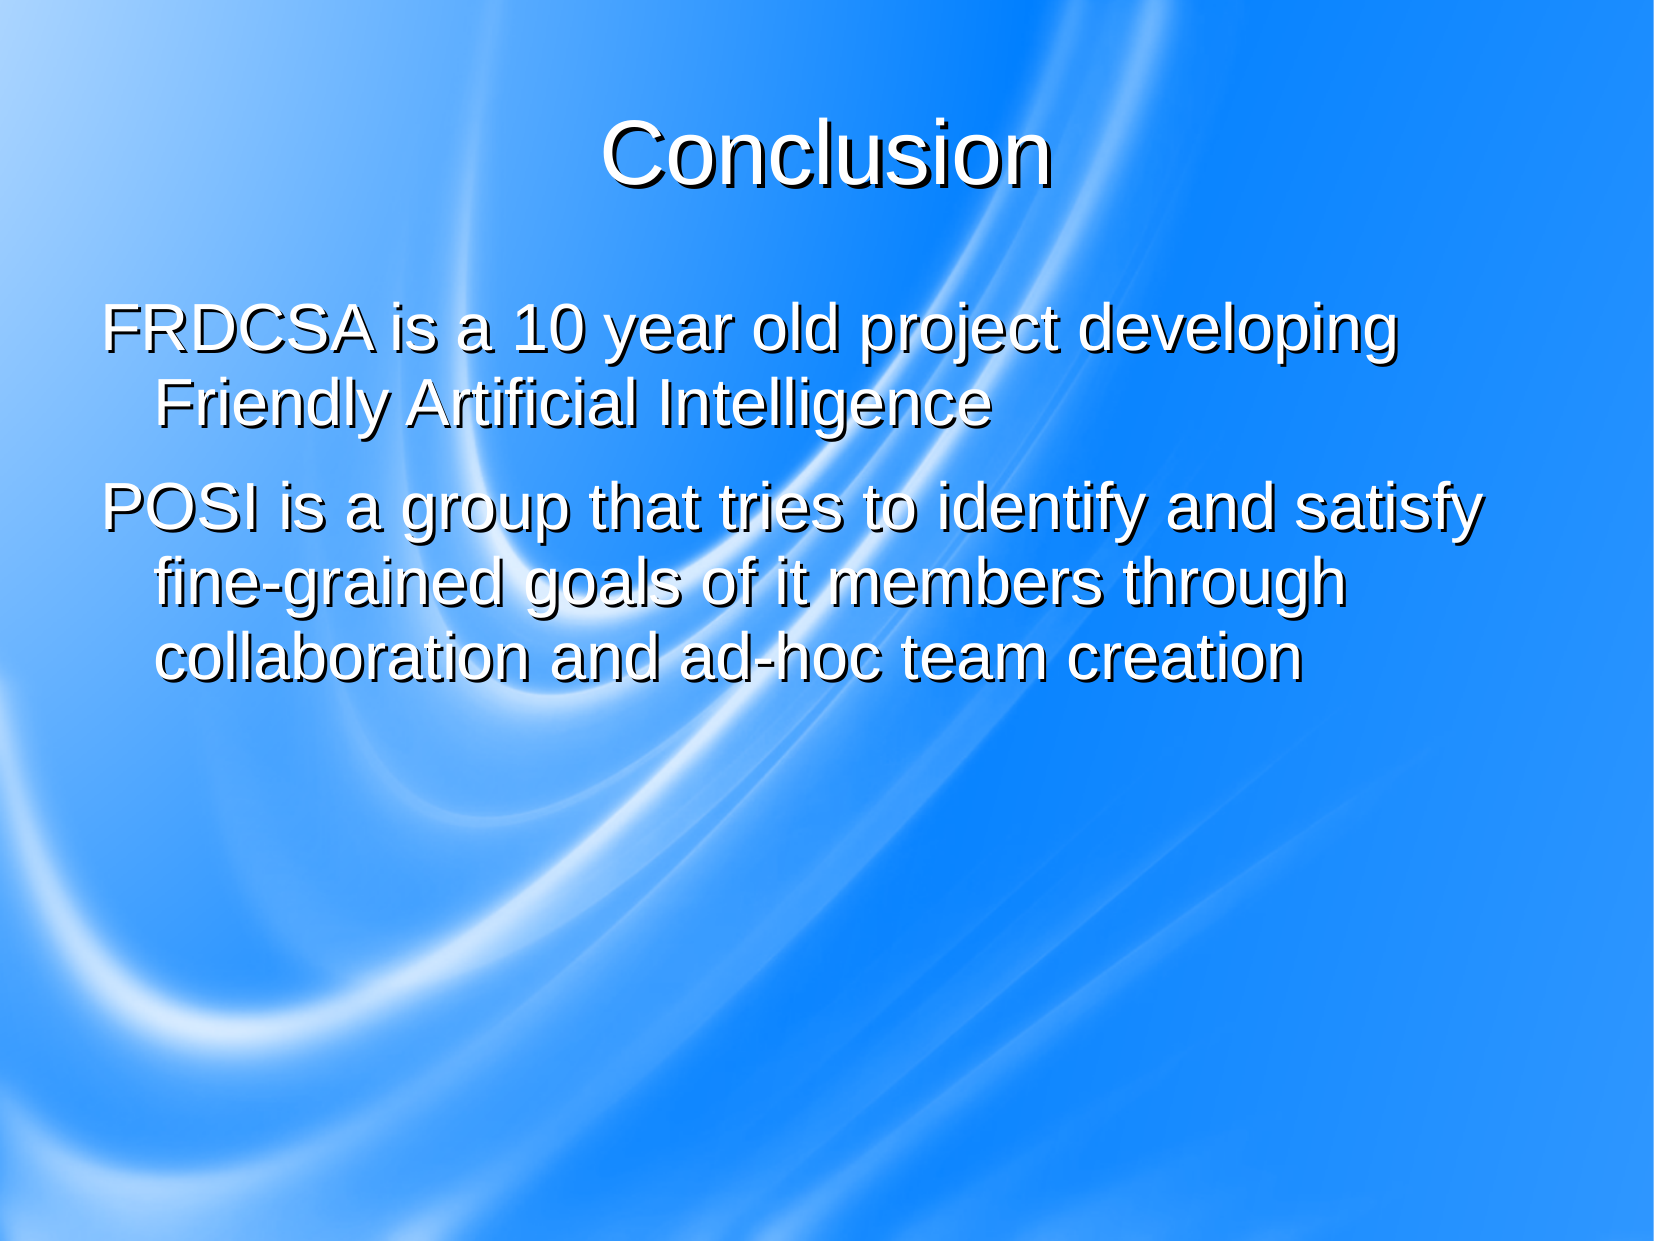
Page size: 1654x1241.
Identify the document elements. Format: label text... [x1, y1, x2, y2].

title Conclusion [82, 56, 1571, 250]
list FRDCSA is a 10 year old project developing Friendly Artificial Intelligence POSI is a group that tries to identify and satisfy fine-grained goals of it members through collaboration and ad-hoc team creation [82, 290, 1571, 1094]
picture [0, 0, 1654, 1241]
